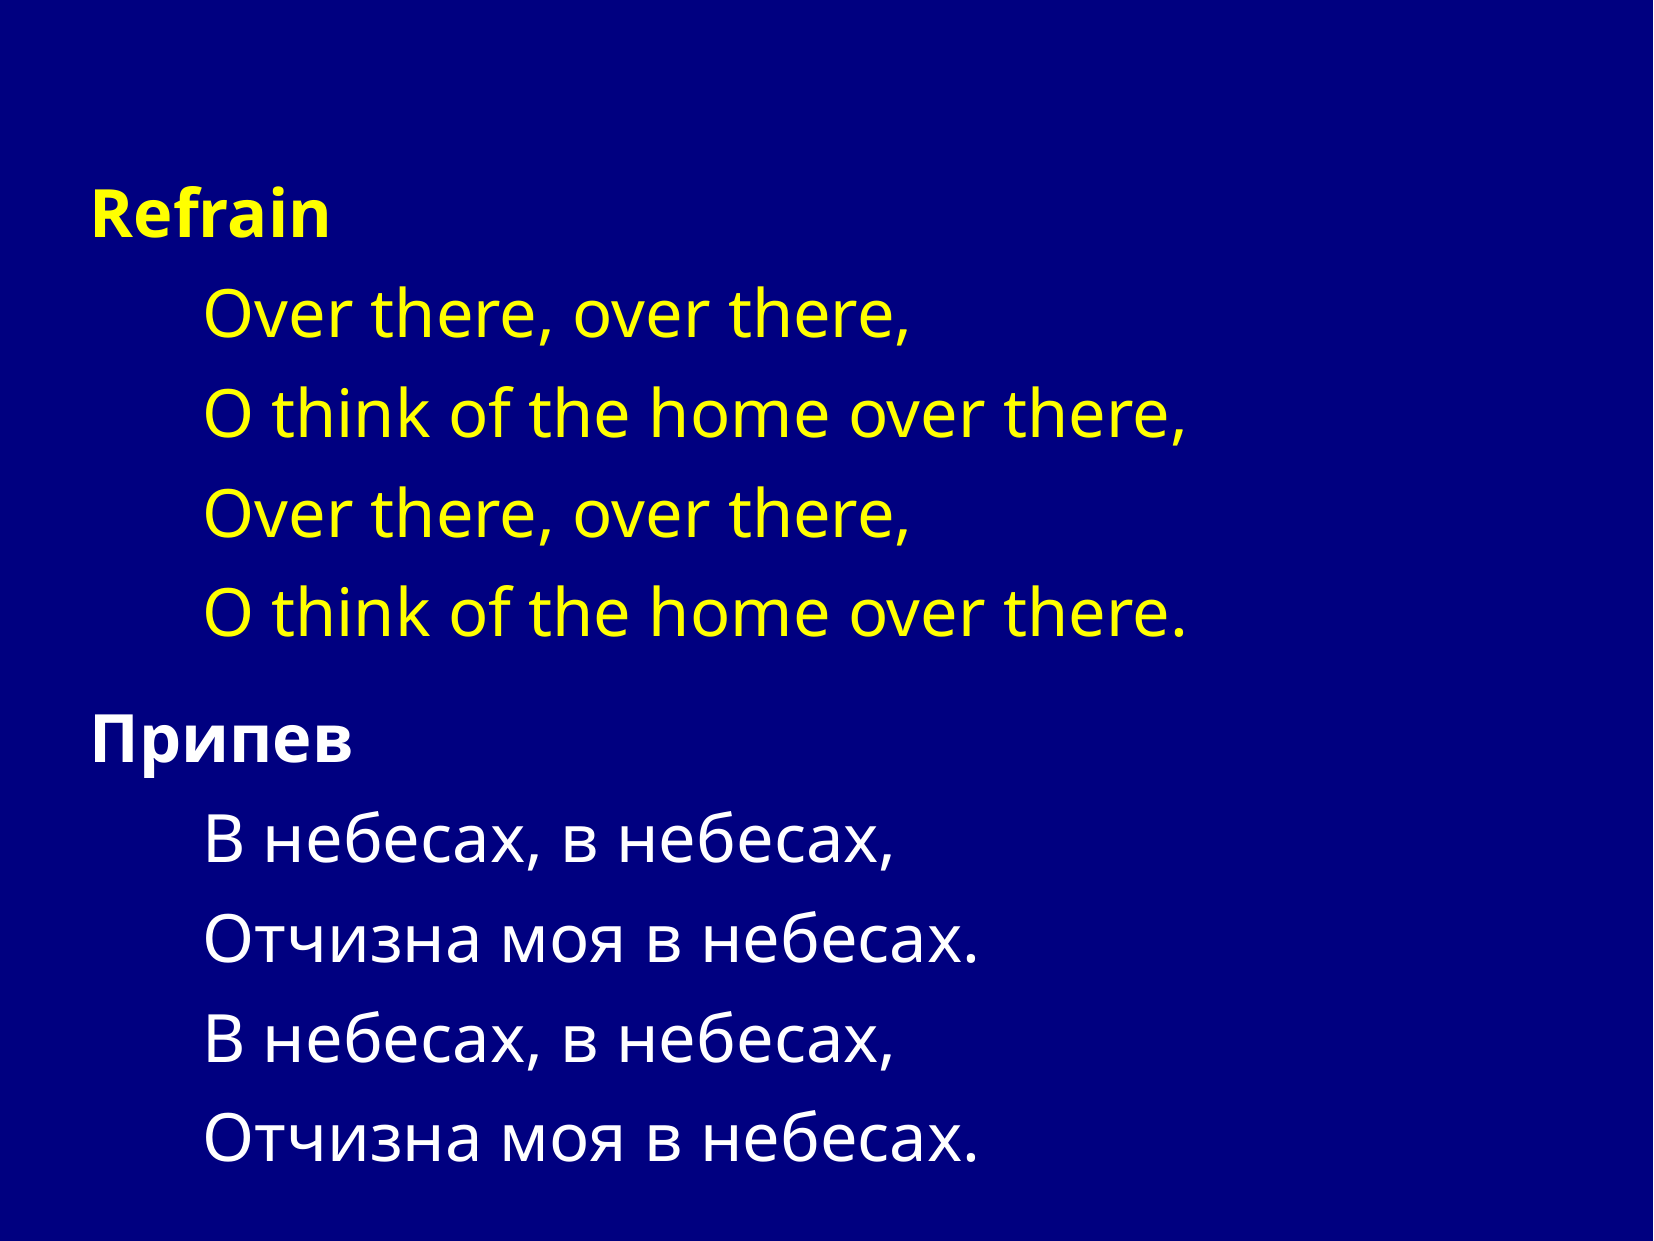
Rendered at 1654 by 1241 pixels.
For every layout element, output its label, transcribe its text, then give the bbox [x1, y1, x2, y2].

text_box Припев В небесах, в небесах, Отчизна моя в небесах. В небесах, в небесах, Отчизна моя в небесах. [75, 675, 1576, 1163]
text_box Refrain Over there, over there, O think of the home over there, Over there, over there, O think of the home over there. [75, 150, 1576, 638]
